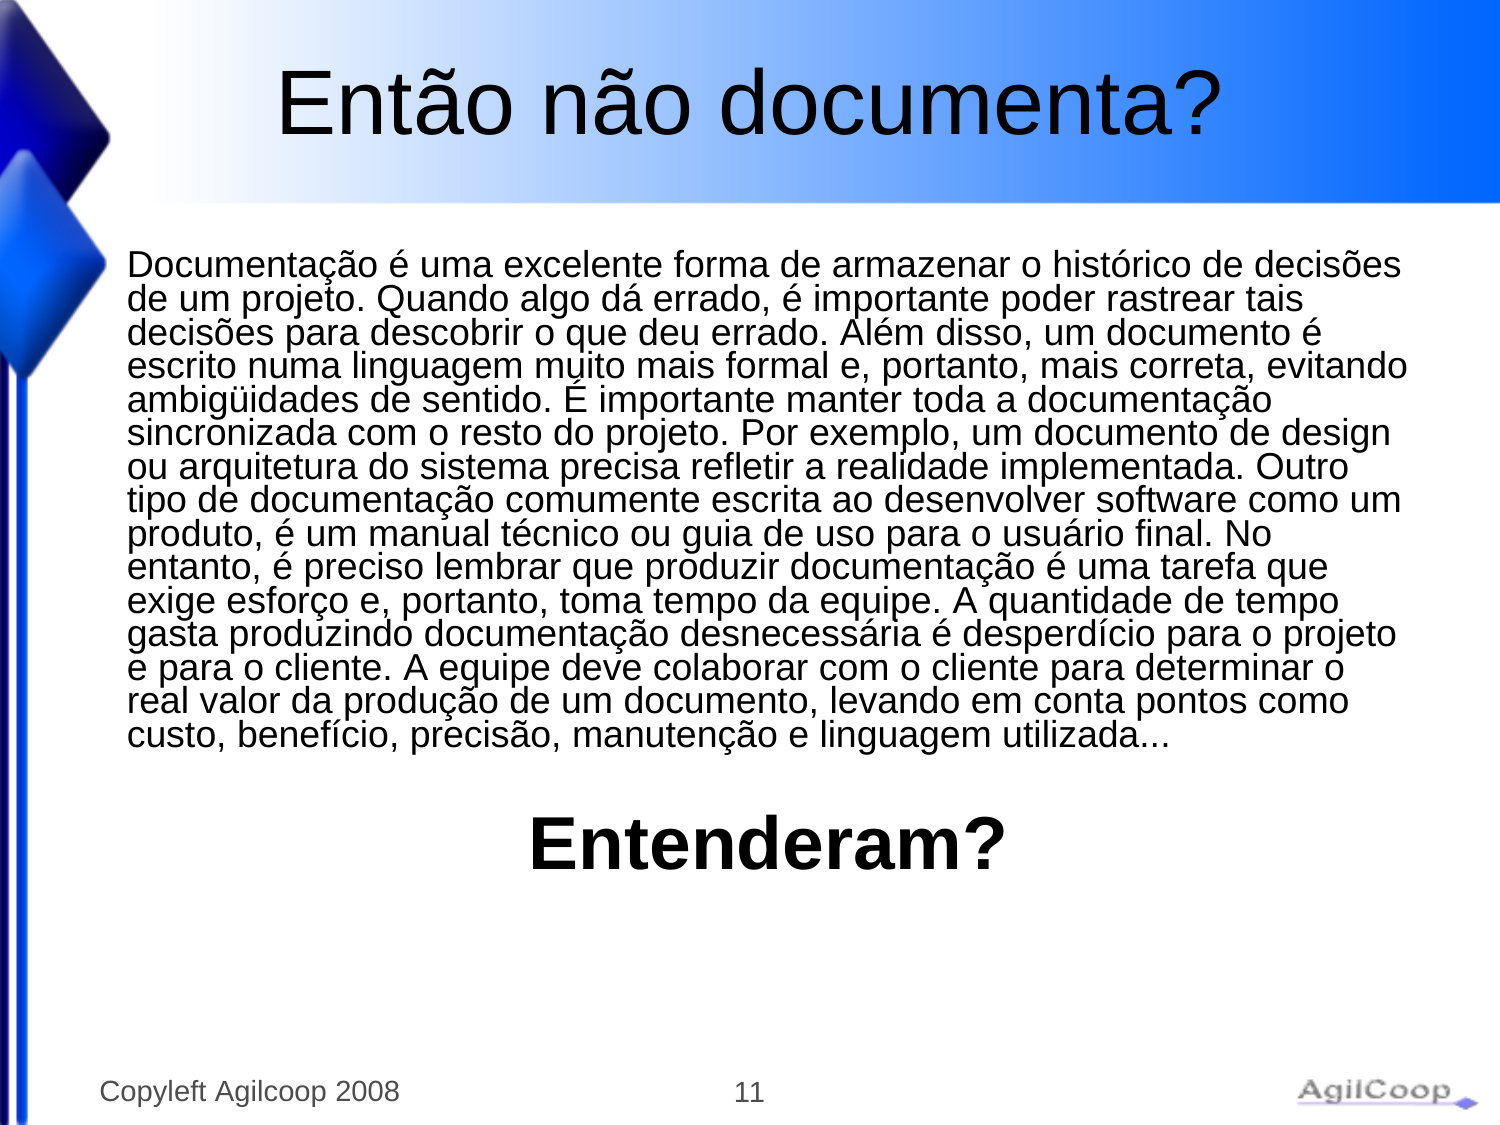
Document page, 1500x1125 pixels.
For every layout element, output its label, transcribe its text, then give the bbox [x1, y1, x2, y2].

list Documentação é uma excelente forma de armazenar o histórico de decisões de um projeto. Quando algo dá errado, é importante poder rastrear tais decisões para descobrir o que deu errado. Além disso, um documento é escrito numa linguagem muito mais formal e, portanto, mais correta, evitando ambigüidades de sentido. É importante manter toda a documentação sincronizada com o resto do projeto. Por exemplo, um documento de design ou arquitetura do sistema precisa refletir a realidade implementada. Outro tipo de documentação comumente escrita ao desenvolver software como um produto, é um manual técnico ou guia de uso para o usuário final. No entanto, é preciso lembrar que produzir documentação é uma tarefa que exige esforço e, portanto, toma tempo da equipe. A quantidade de tempo gasta produzindo documentação desnecessária é desperdício para o projeto e para o cliente. A equipe deve colaborar com o cliente para determinar o real valor da produção de um documento, levando em conta pontos como custo, benefício, precisão, manutenção e linguagem utilizada... Entenderam? [112, 243, 1425, 1006]
title Então não documenta? [75, 8, 1426, 197]
picture [0, 0, 1500, 1125]
